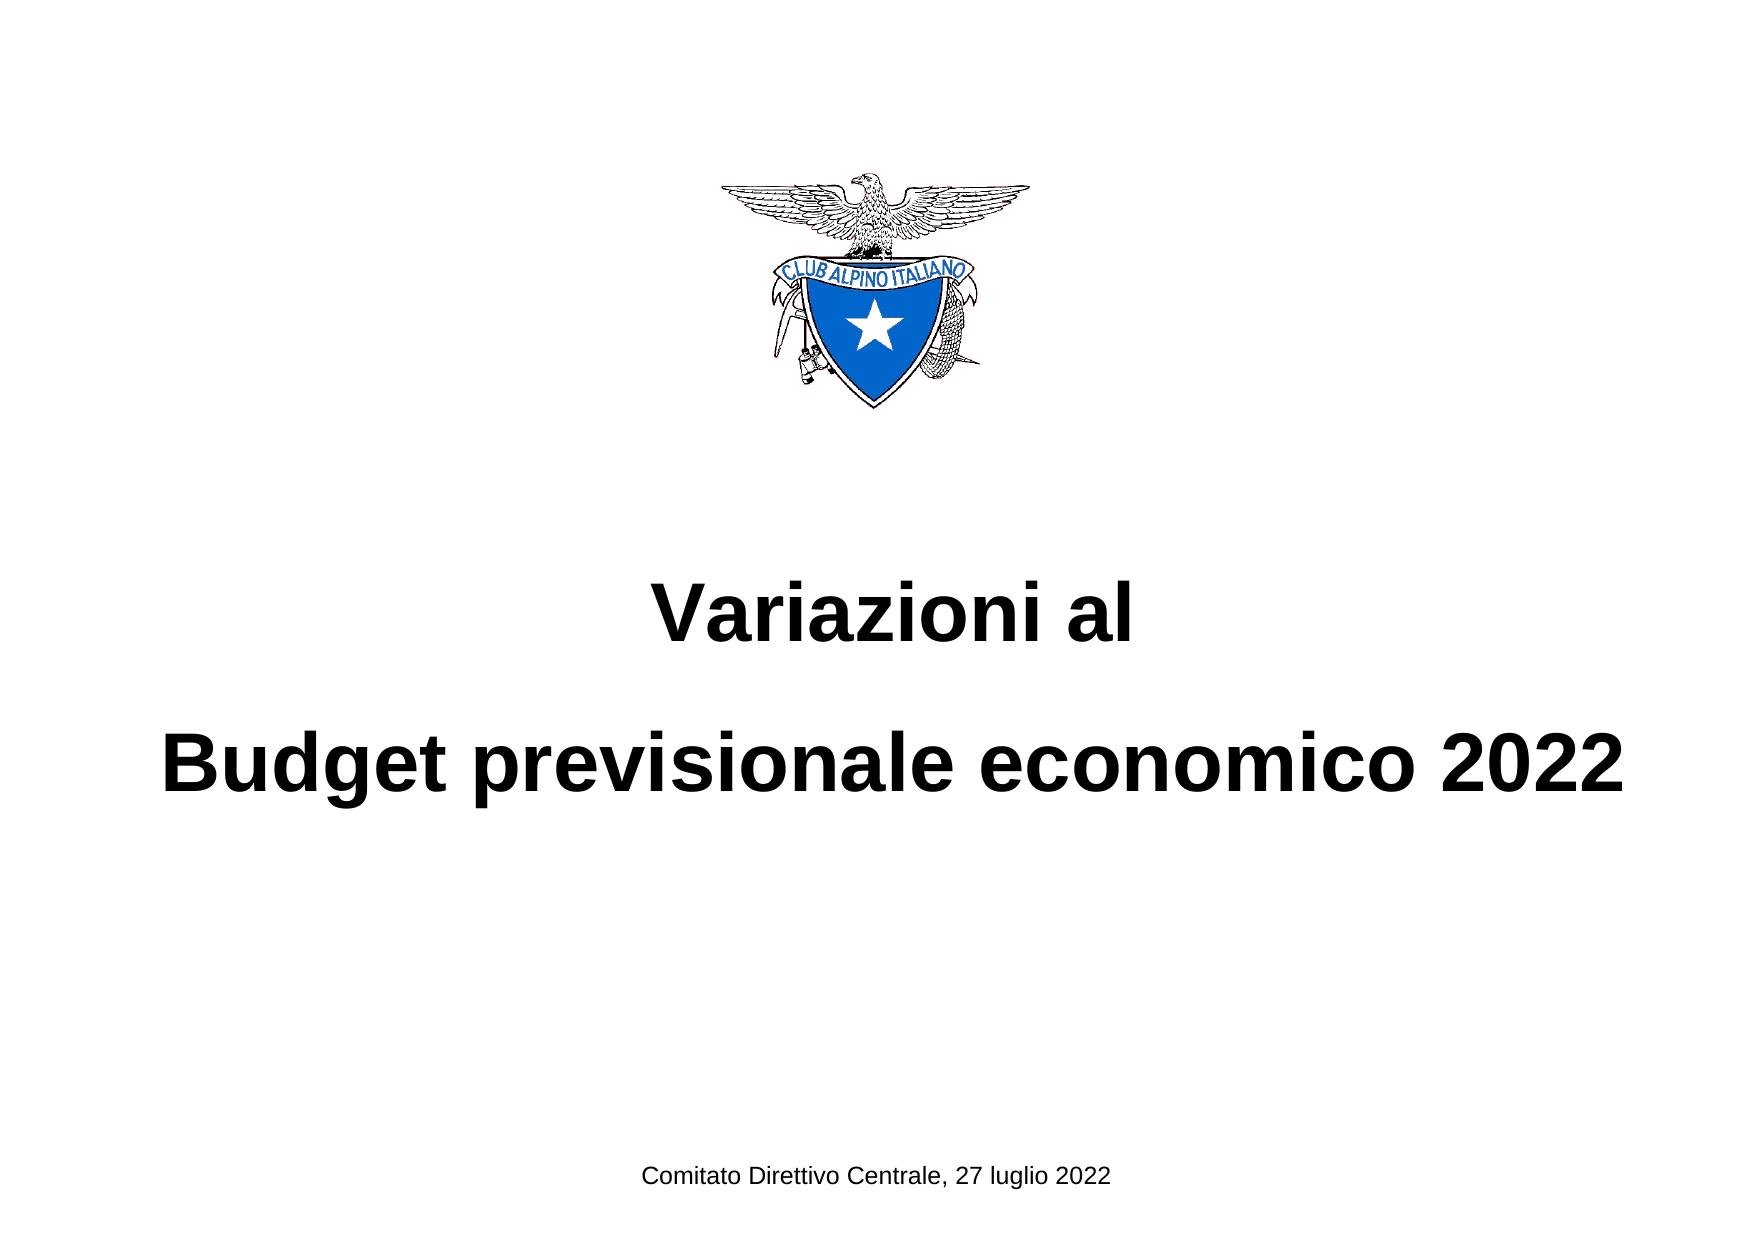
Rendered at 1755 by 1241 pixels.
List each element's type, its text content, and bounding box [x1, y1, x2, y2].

text_box Comitato Direttivo Centrale, 27 luglio 2022 [469, 1151, 1285, 1198]
text_box Variazioni al Budget previsionale economico 2022 [132, 549, 1655, 819]
picture [708, 159, 1046, 436]
